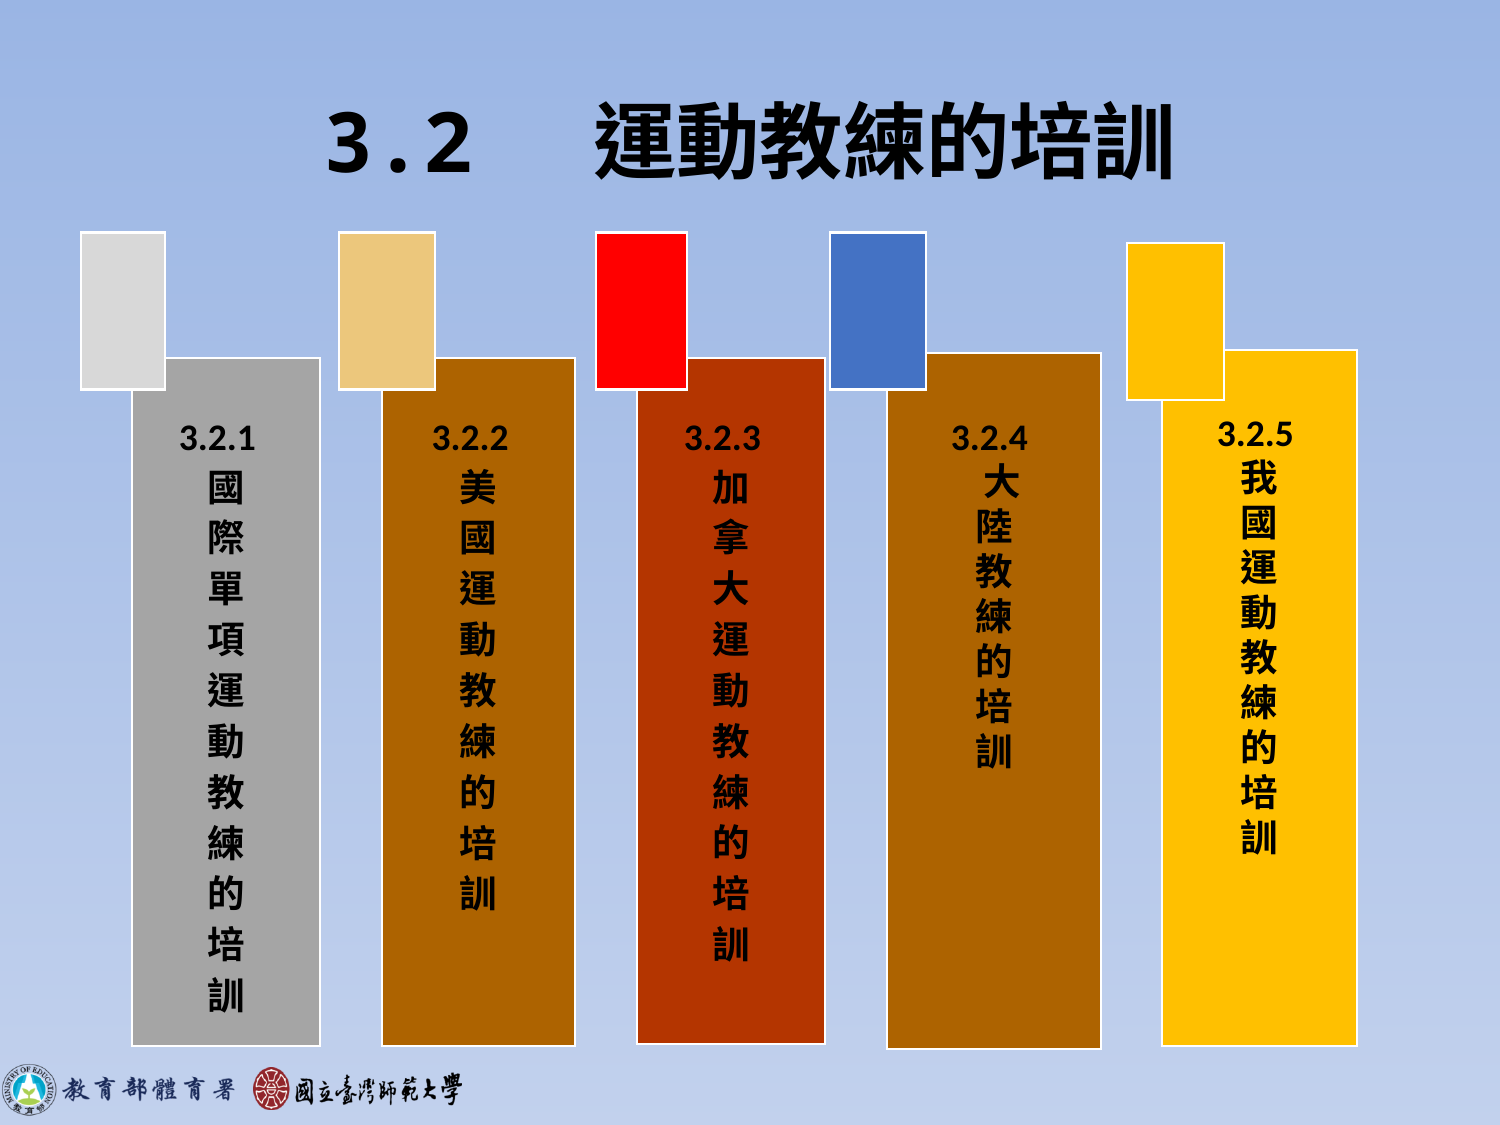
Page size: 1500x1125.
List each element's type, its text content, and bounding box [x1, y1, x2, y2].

text_box [1127, 243, 1224, 400]
text_box 3.2.4 大 陸 教 練 的 培 訓 [886, 353, 1101, 1050]
title 3.2 運動教練的培訓 [75, 45, 1426, 233]
text_box 3.2.1 國 際 單 項 運 動 教 練 的 培 訓 [131, 358, 321, 1046]
text_box [81, 233, 165, 389]
text_box 3.2.3 加 拿 大 運 動 教 練 的 培 訓 [636, 358, 826, 1045]
text_box 3.2.5 我 國 運 動 教 練 的 培 訓 [1161, 349, 1358, 1046]
text_box [830, 233, 926, 389]
text_box [339, 233, 435, 389]
text_box [596, 233, 687, 389]
text_box 3.2.2 美 國 運 動 教 練 的 培 訓 [382, 358, 575, 1046]
